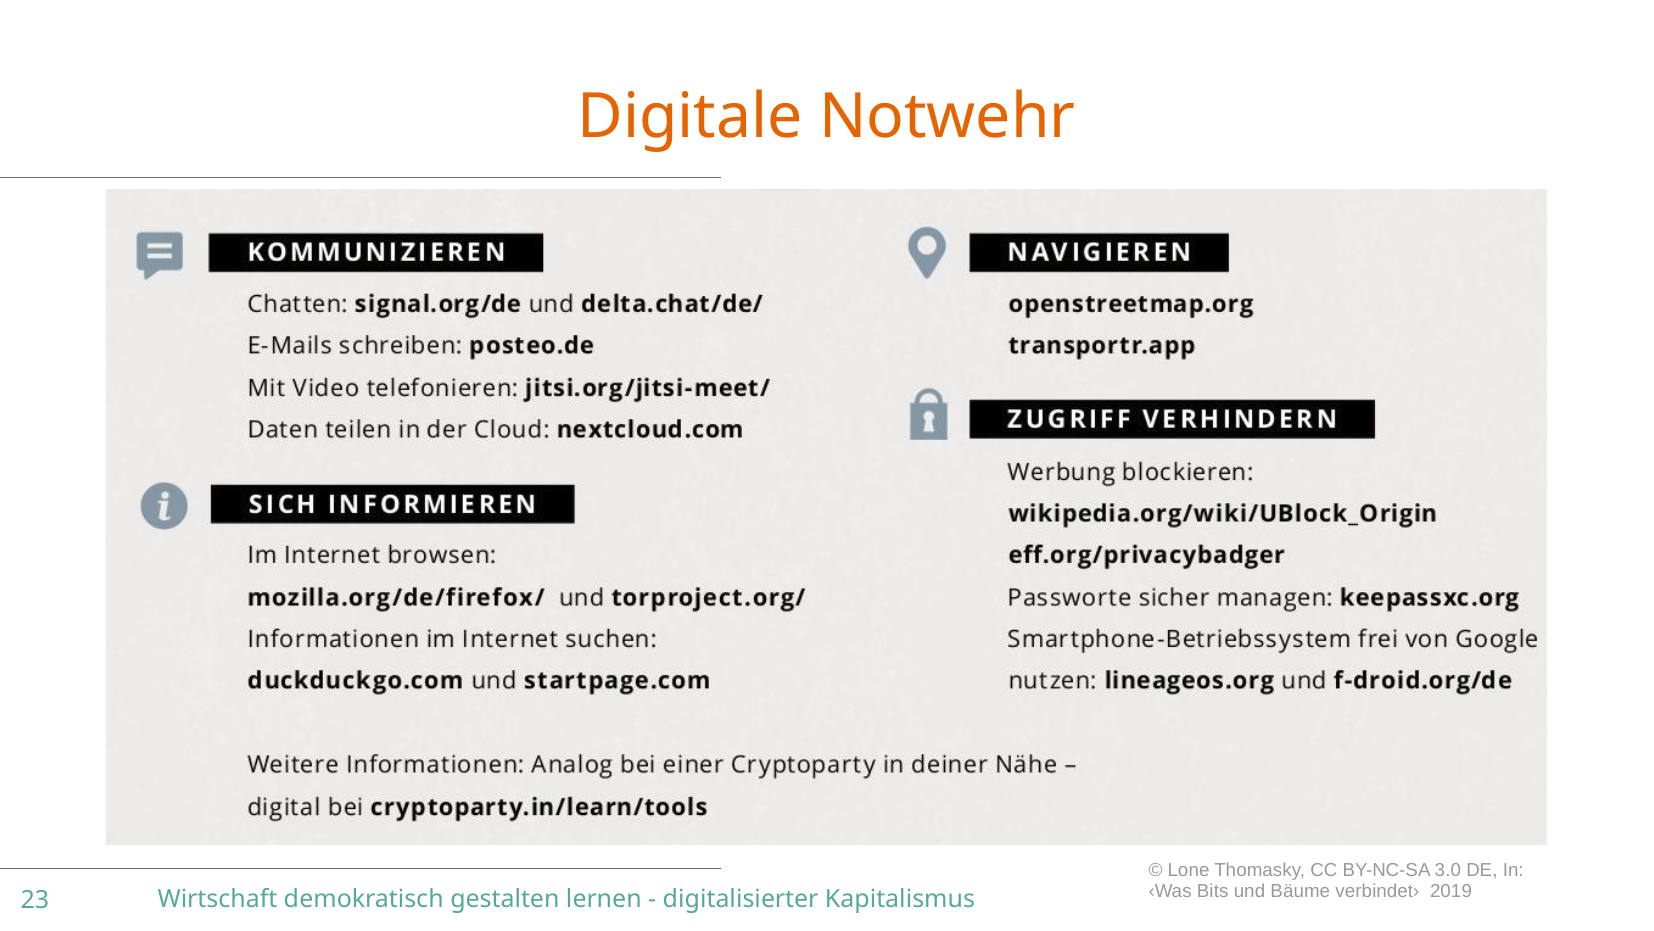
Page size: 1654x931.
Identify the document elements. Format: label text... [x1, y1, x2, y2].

text_box © Lone Thomasky, CC BY-NC-SA 3.0 DE, In: ‹Was Bits und Bäume verbindet› 2019 [1133, 852, 1574, 931]
title Digitale Notwehr [82, 70, 1571, 144]
picture [105, 189, 1548, 845]
